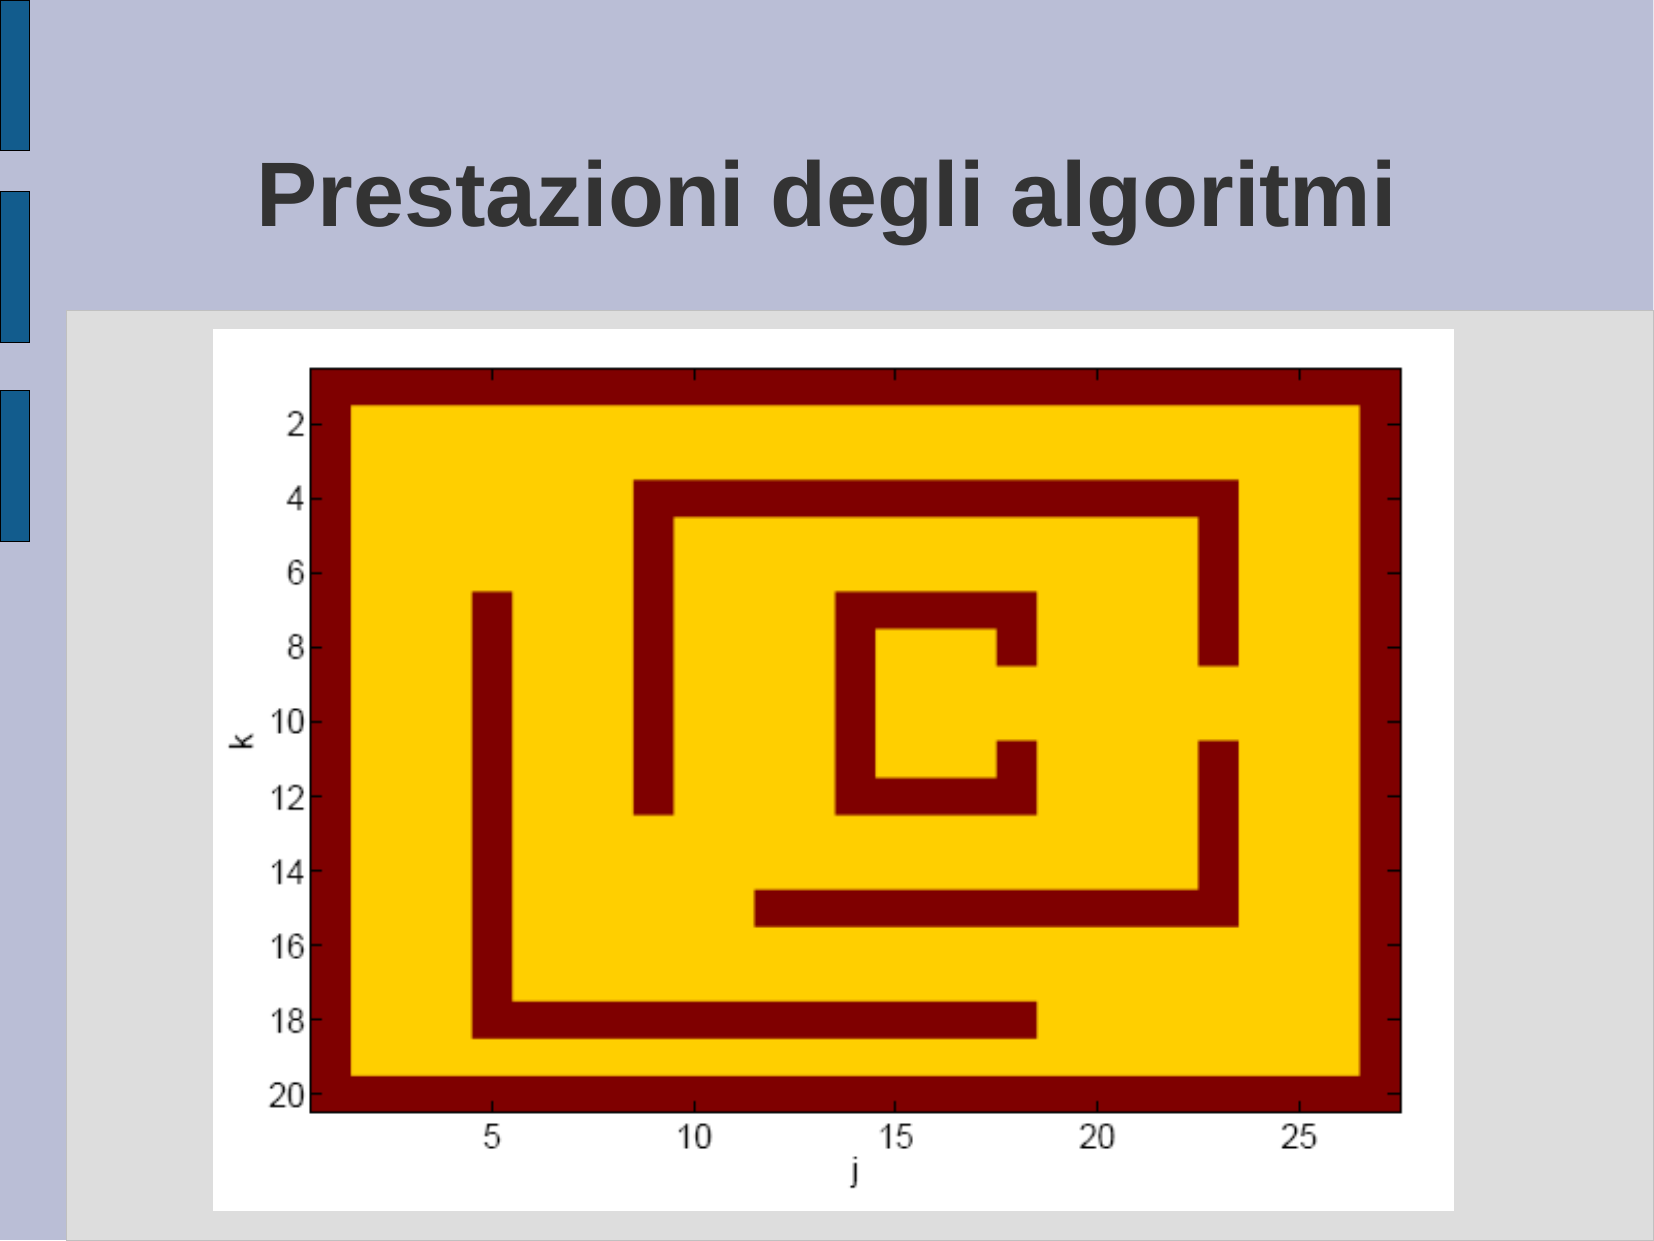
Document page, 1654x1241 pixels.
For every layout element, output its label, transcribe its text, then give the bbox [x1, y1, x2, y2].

picture [213, 329, 1454, 1211]
title Prestazioni degli algoritmi [121, 91, 1534, 299]
